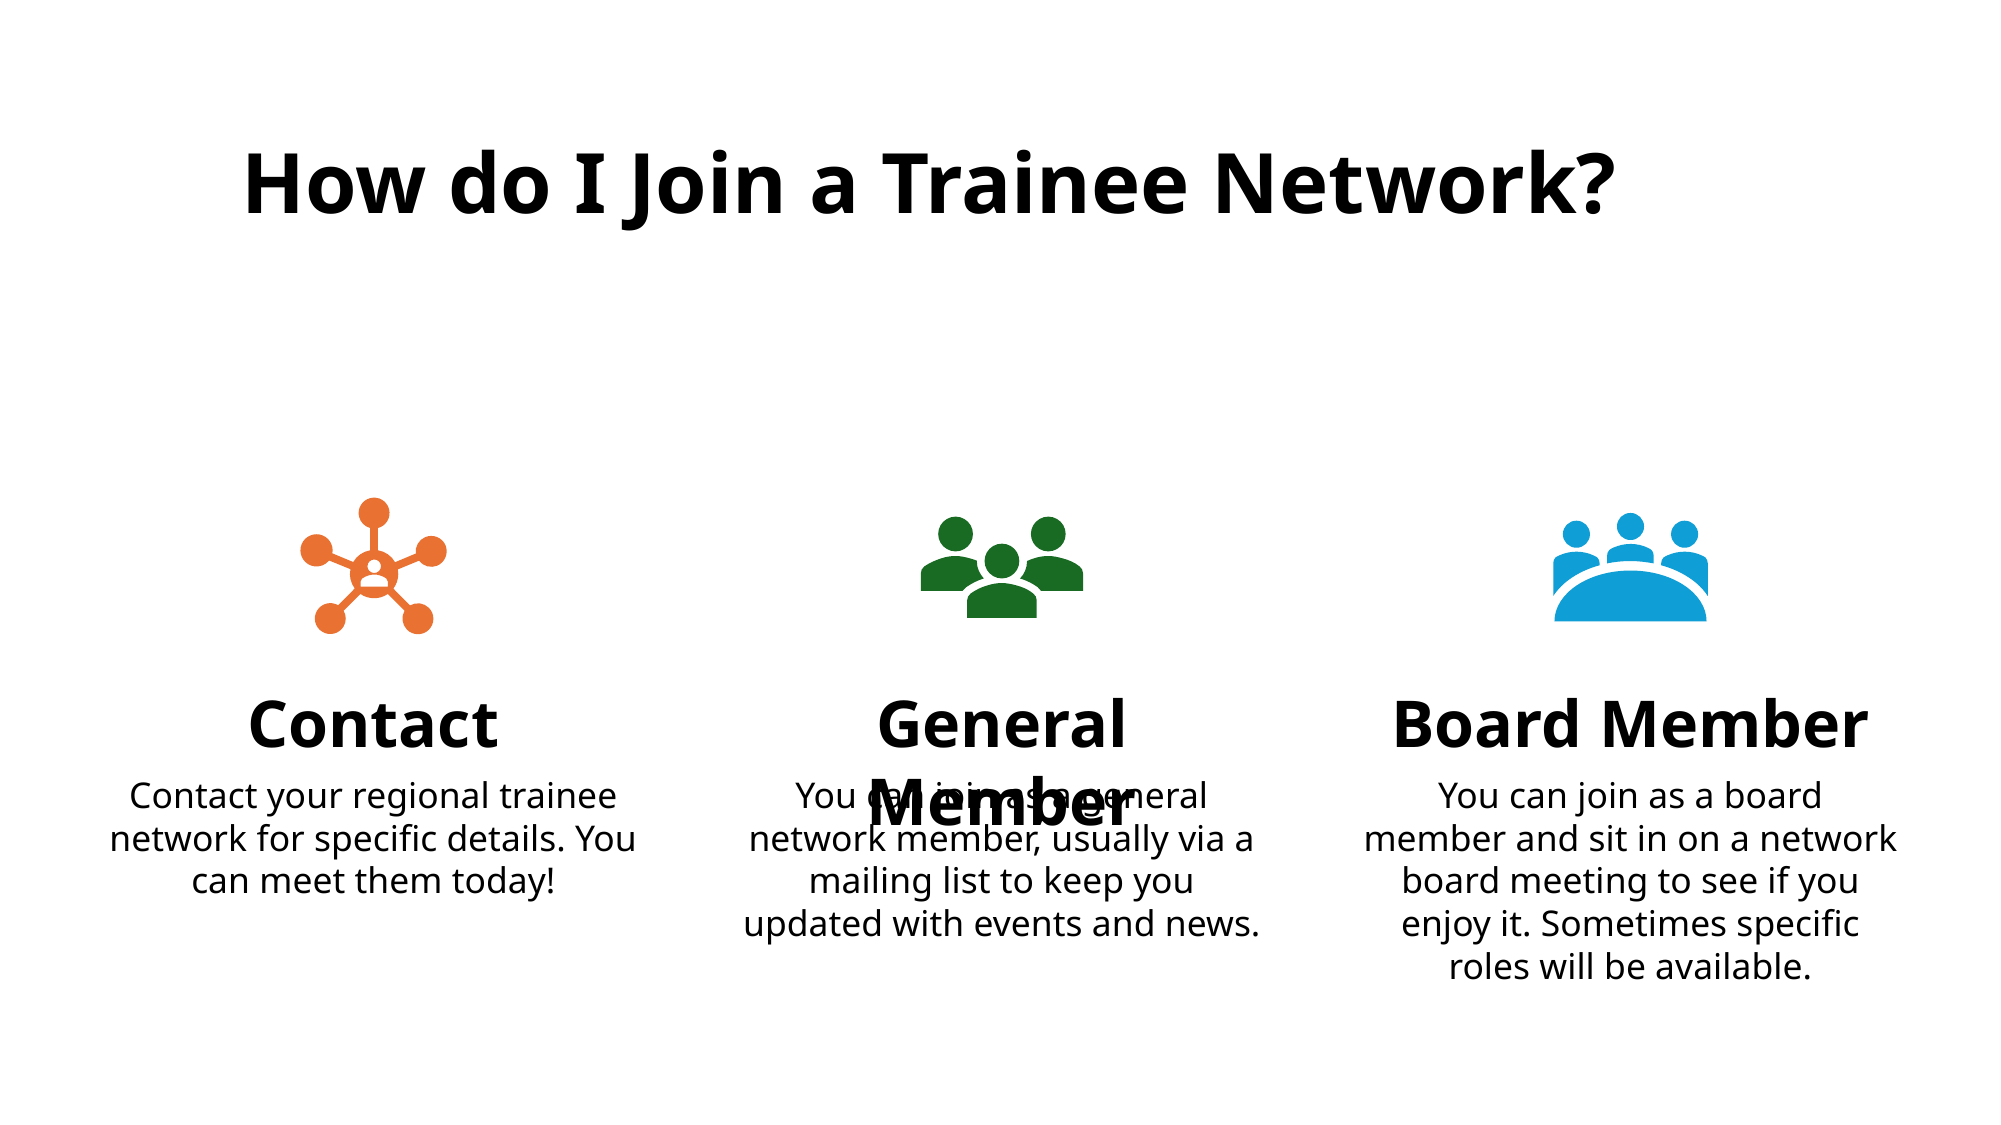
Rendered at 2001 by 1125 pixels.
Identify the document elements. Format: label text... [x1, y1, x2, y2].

text_box Contact [105, 683, 641, 764]
title How do I Join a Trainee Network? [226, 57, 1822, 316]
text_box You can join as a general network member, usually via a mailing list to keep you updated with events and news. [734, 773, 1270, 990]
text_box [280, 474, 467, 661]
text_box [1537, 474, 1724, 661]
text_box [908, 474, 1096, 661]
text_box Contact your regional trainee network for specific details. You can meet them today! [105, 773, 641, 990]
text_box General Member [734, 683, 1270, 764]
text_box Board Member [1362, 683, 1899, 764]
text_box You can join as a board member and sit in on a network board meeting to see if you enjoy it. Sometimes specific roles will be available. [1362, 773, 1899, 990]
